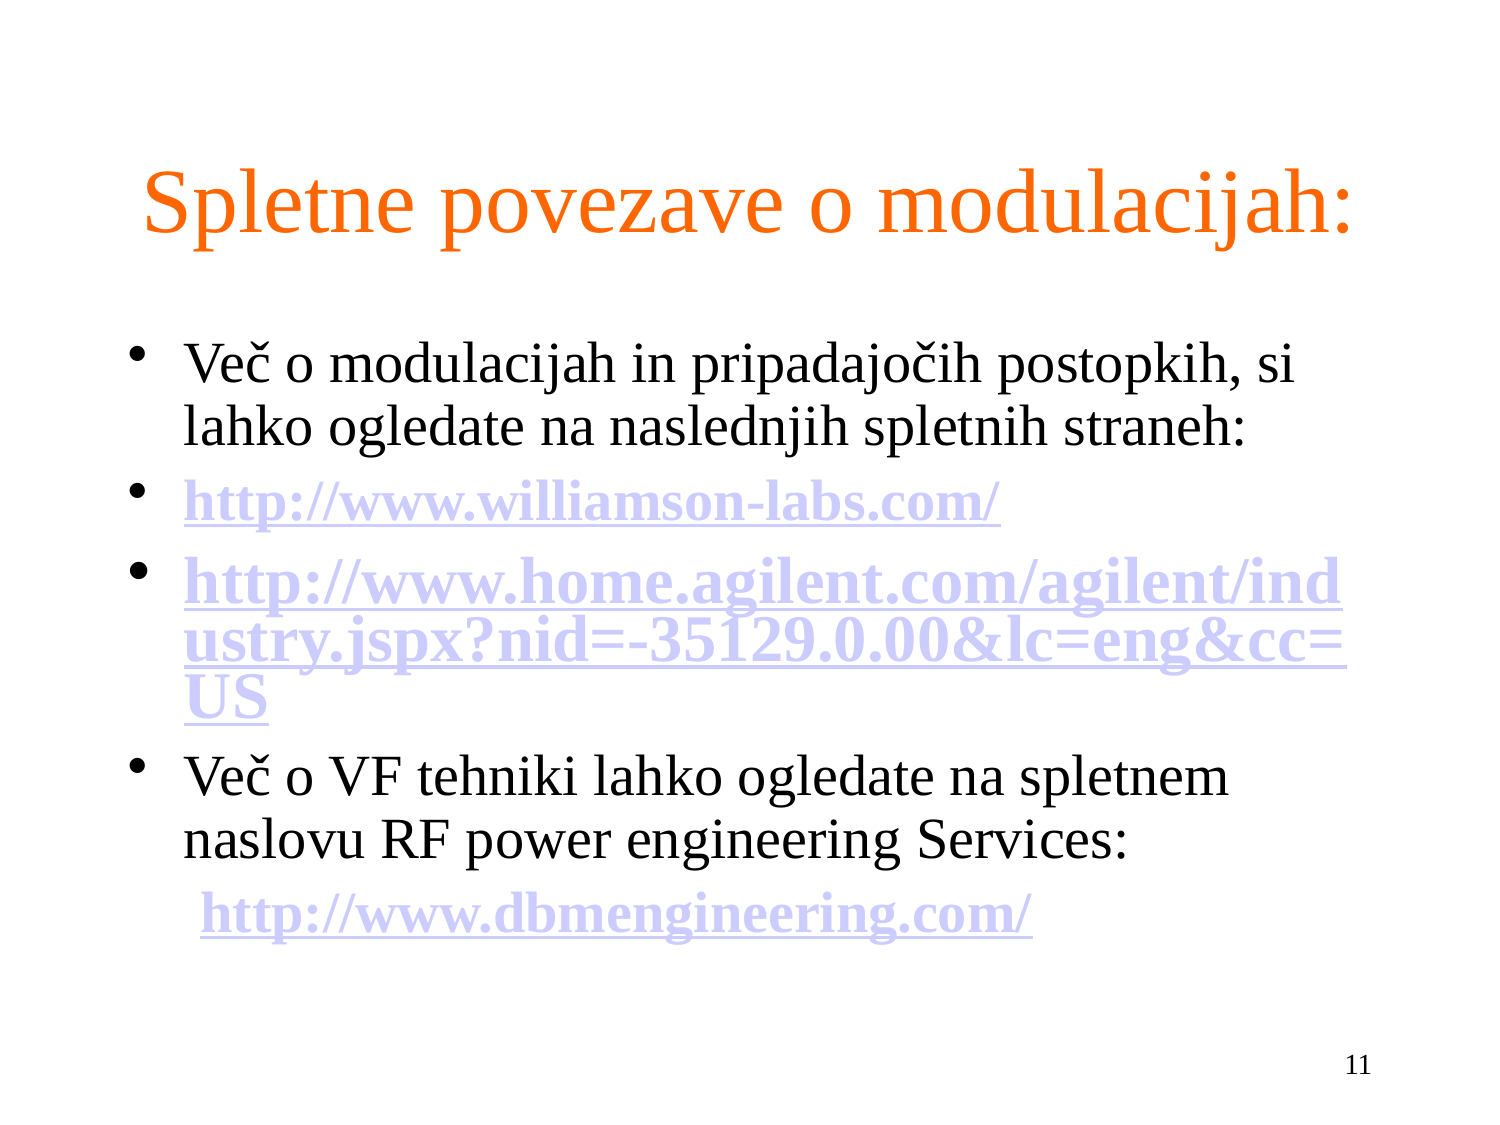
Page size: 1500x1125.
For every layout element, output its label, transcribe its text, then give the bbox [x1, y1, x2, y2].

list Več o modulacijah in pripadajočih postopkih, si lahko ogledate na naslednjih spletnih straneh: http://www.williamson-labs.com/ http://www.home.agilent.com/agilent/industry.jspx?nid=-35129.0.00&lc=eng&cc=US Več o VF tehniki lahko ogledate na spletnem naslovu RF power engineering Services: http://www.dbmengineering.com/ [112, 324, 1388, 1000]
title Spletne povezave o modulacijah: [112, 101, 1388, 290]
slide_number <number> [1074, 1025, 1388, 1100]
